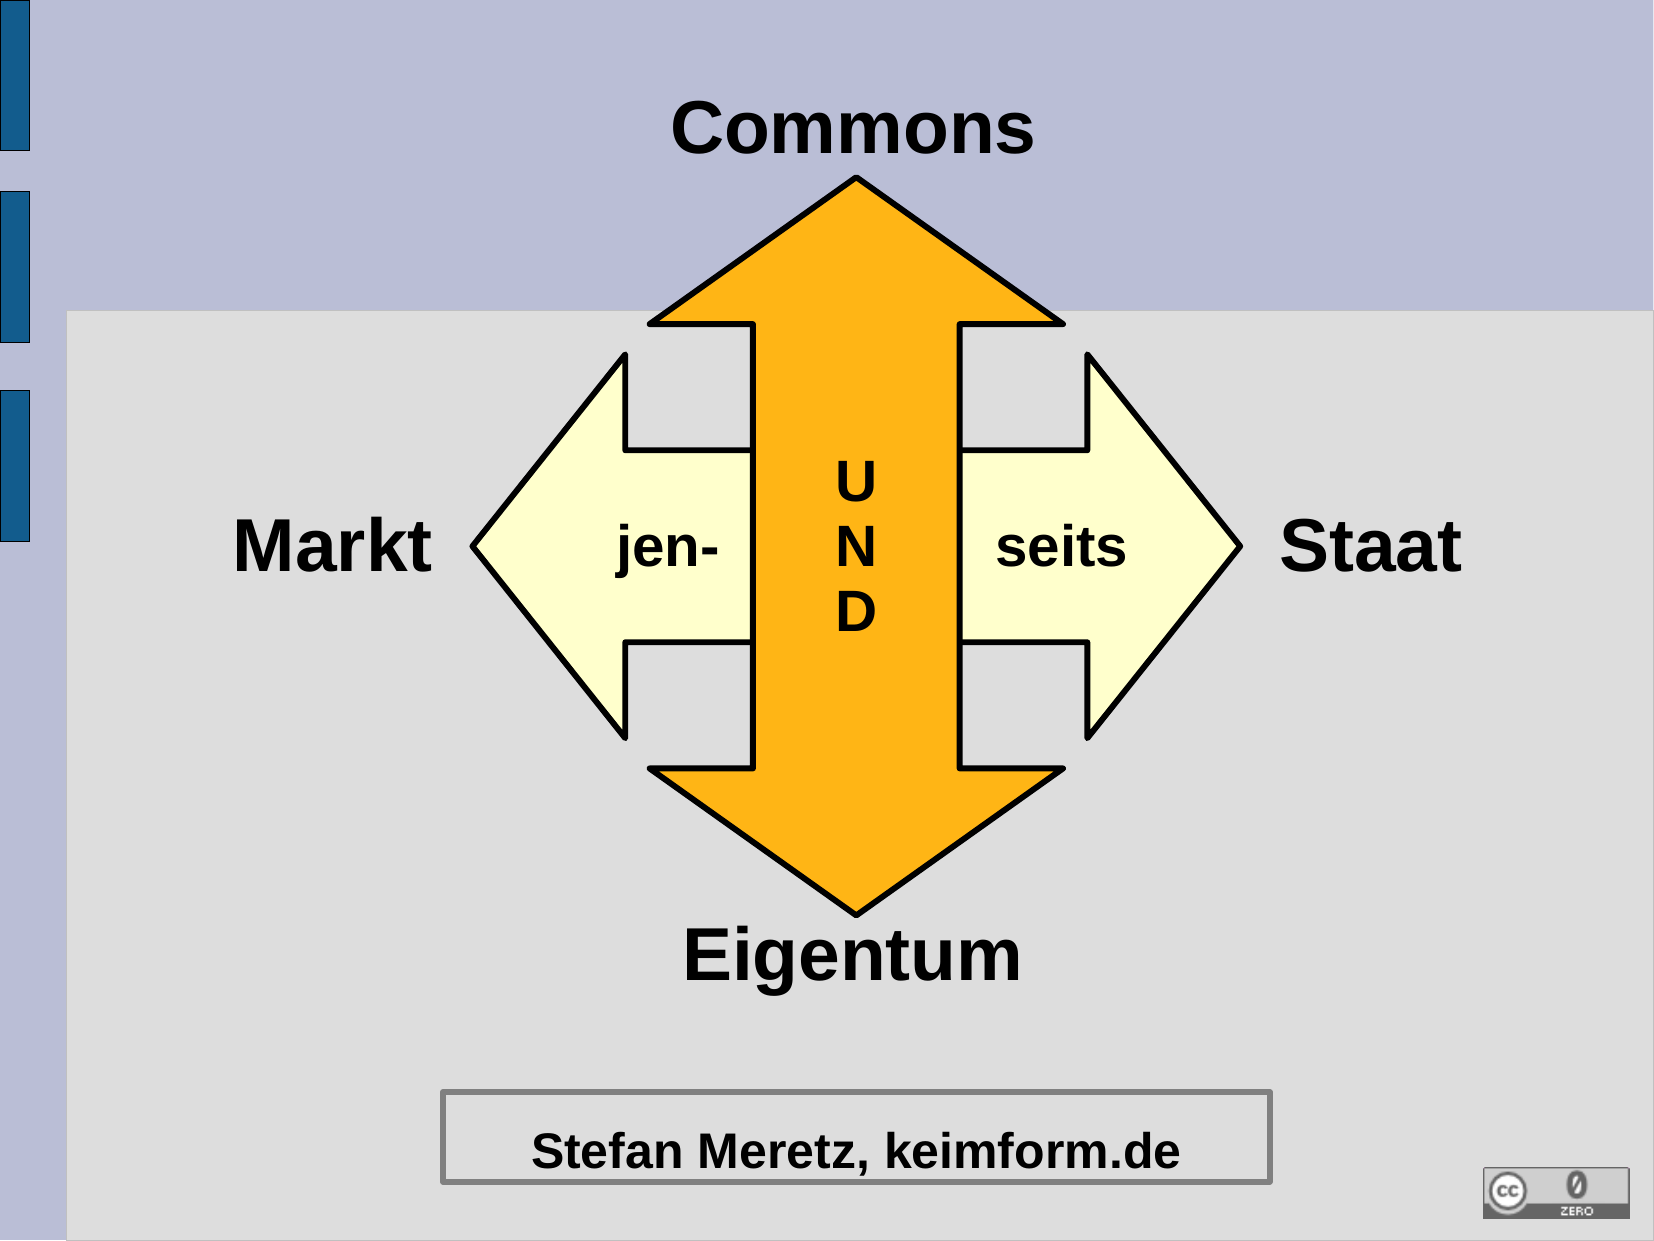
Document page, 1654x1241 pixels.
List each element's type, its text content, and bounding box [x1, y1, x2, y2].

text_box Markt [217, 496, 448, 595]
text_box U N D [649, 177, 1064, 916]
text_box Staat [1264, 496, 1478, 595]
text_box Commons [655, 78, 1052, 178]
text_box jen- seits [960, 354, 1241, 739]
picture [1483, 1167, 1630, 1219]
text_box Eigentum [667, 905, 1039, 1004]
subtitle Stefan Meretz, keimform.de [442, 1095, 1270, 1179]
text_box jen- seits [472, 354, 752, 739]
